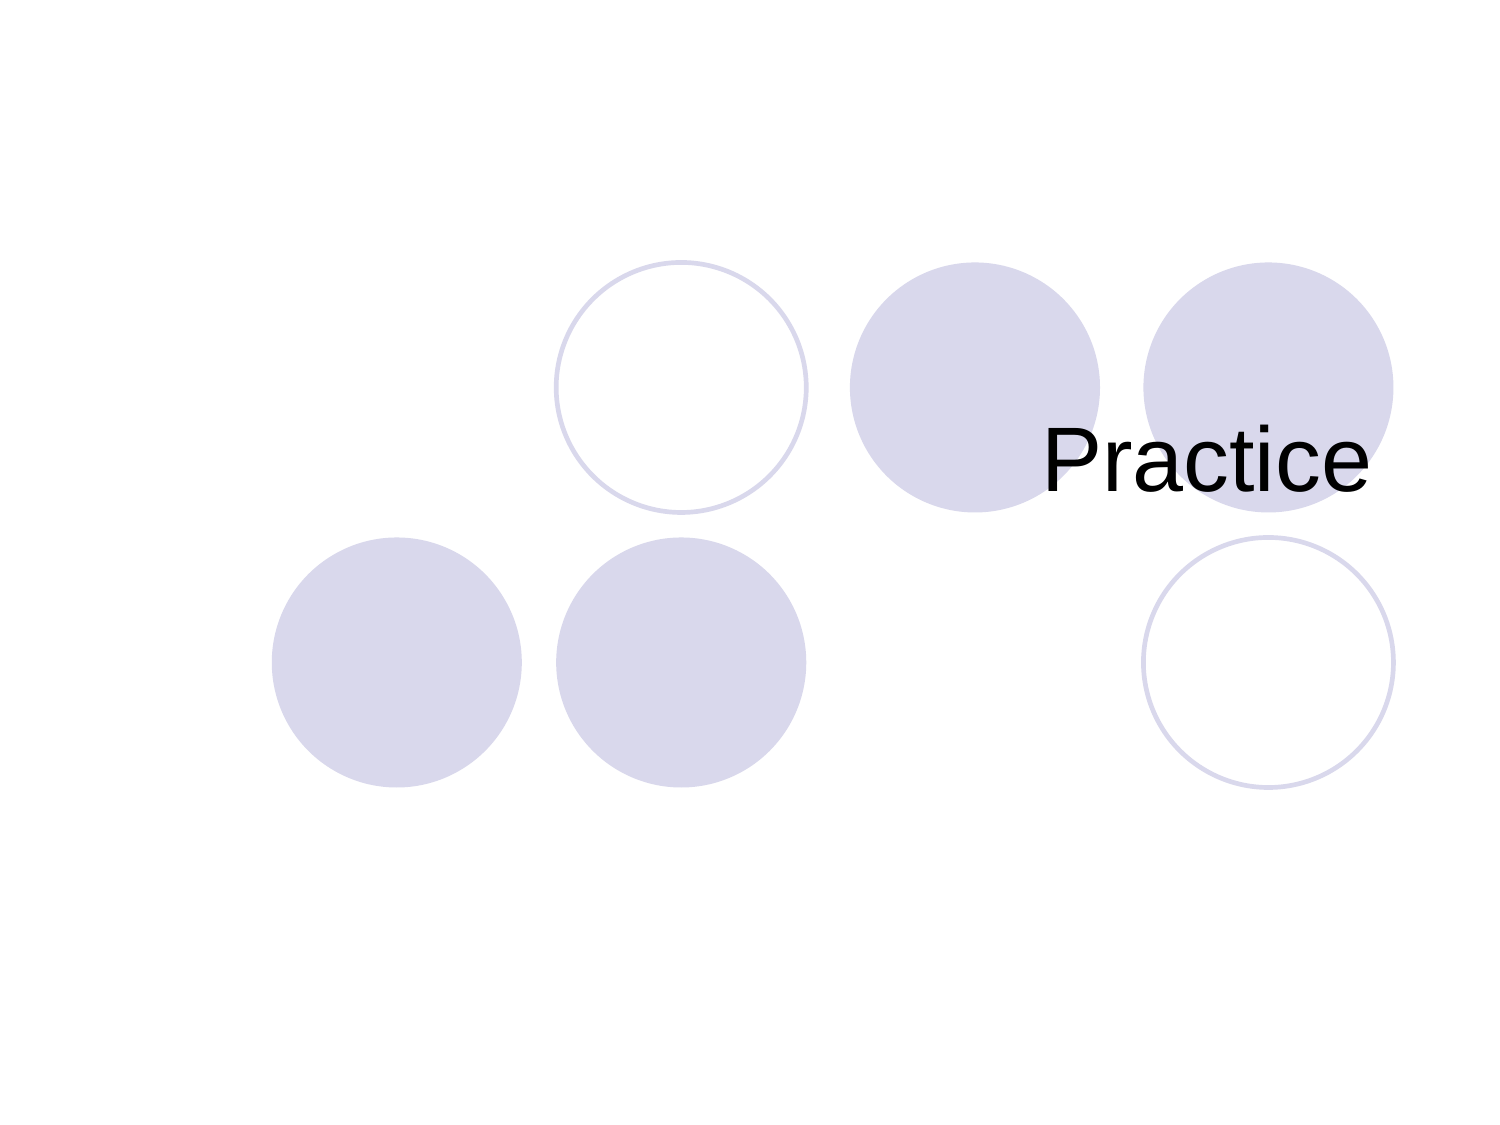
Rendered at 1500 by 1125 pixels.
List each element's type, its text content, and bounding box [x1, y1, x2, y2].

title Practice [112, 199, 1388, 518]
